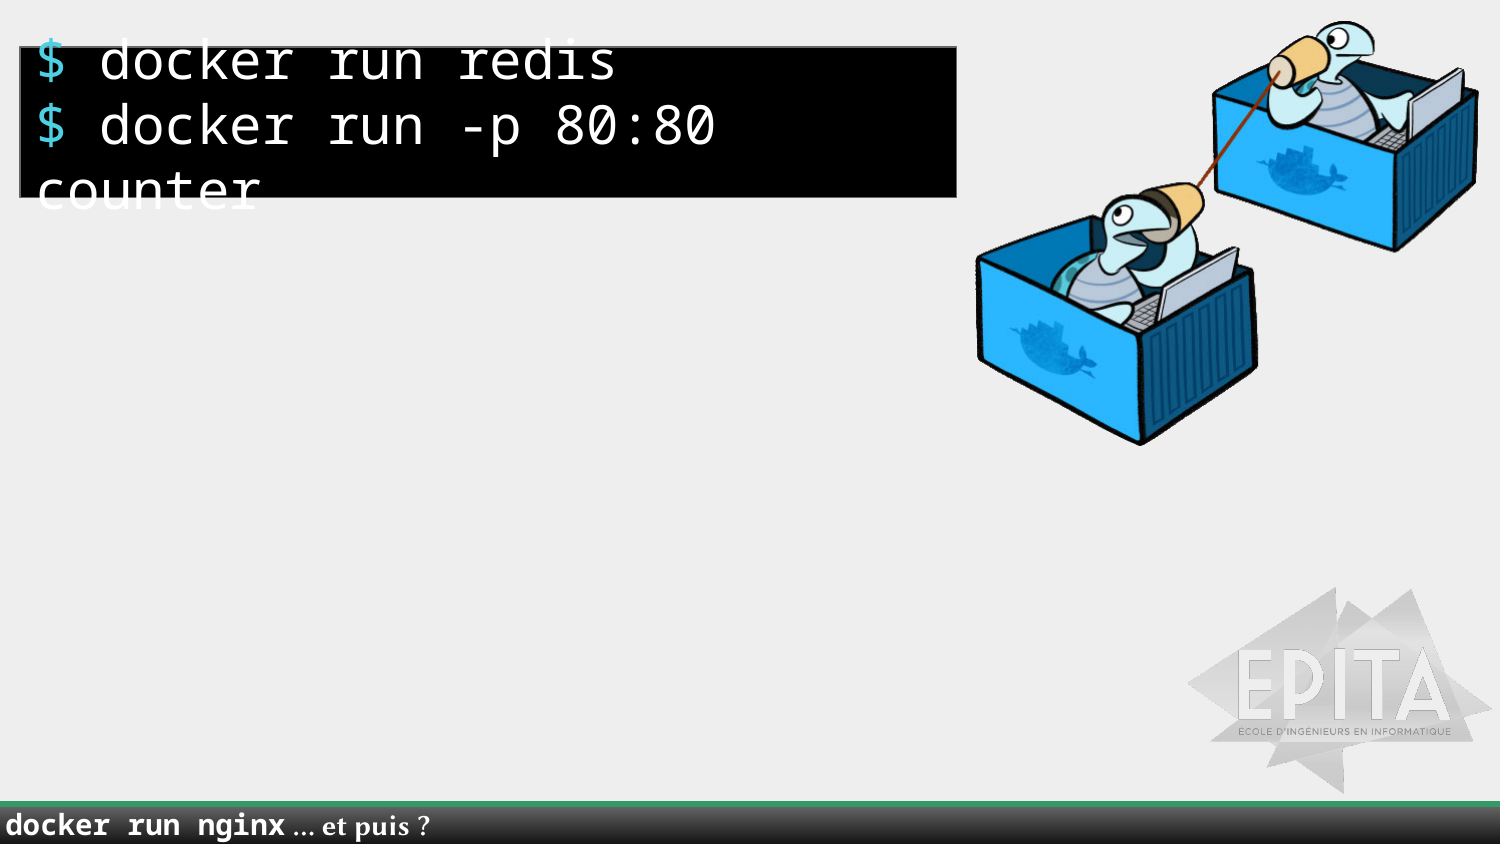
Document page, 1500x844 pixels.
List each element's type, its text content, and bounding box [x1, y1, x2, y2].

title docker run nginx … et puis ? [5, 801, 1075, 844]
picture [972, 17, 1482, 449]
picture [1187, 587, 1492, 794]
text_box $ docker run redis $ docker run -p 80:80 counter [20, 47, 957, 198]
